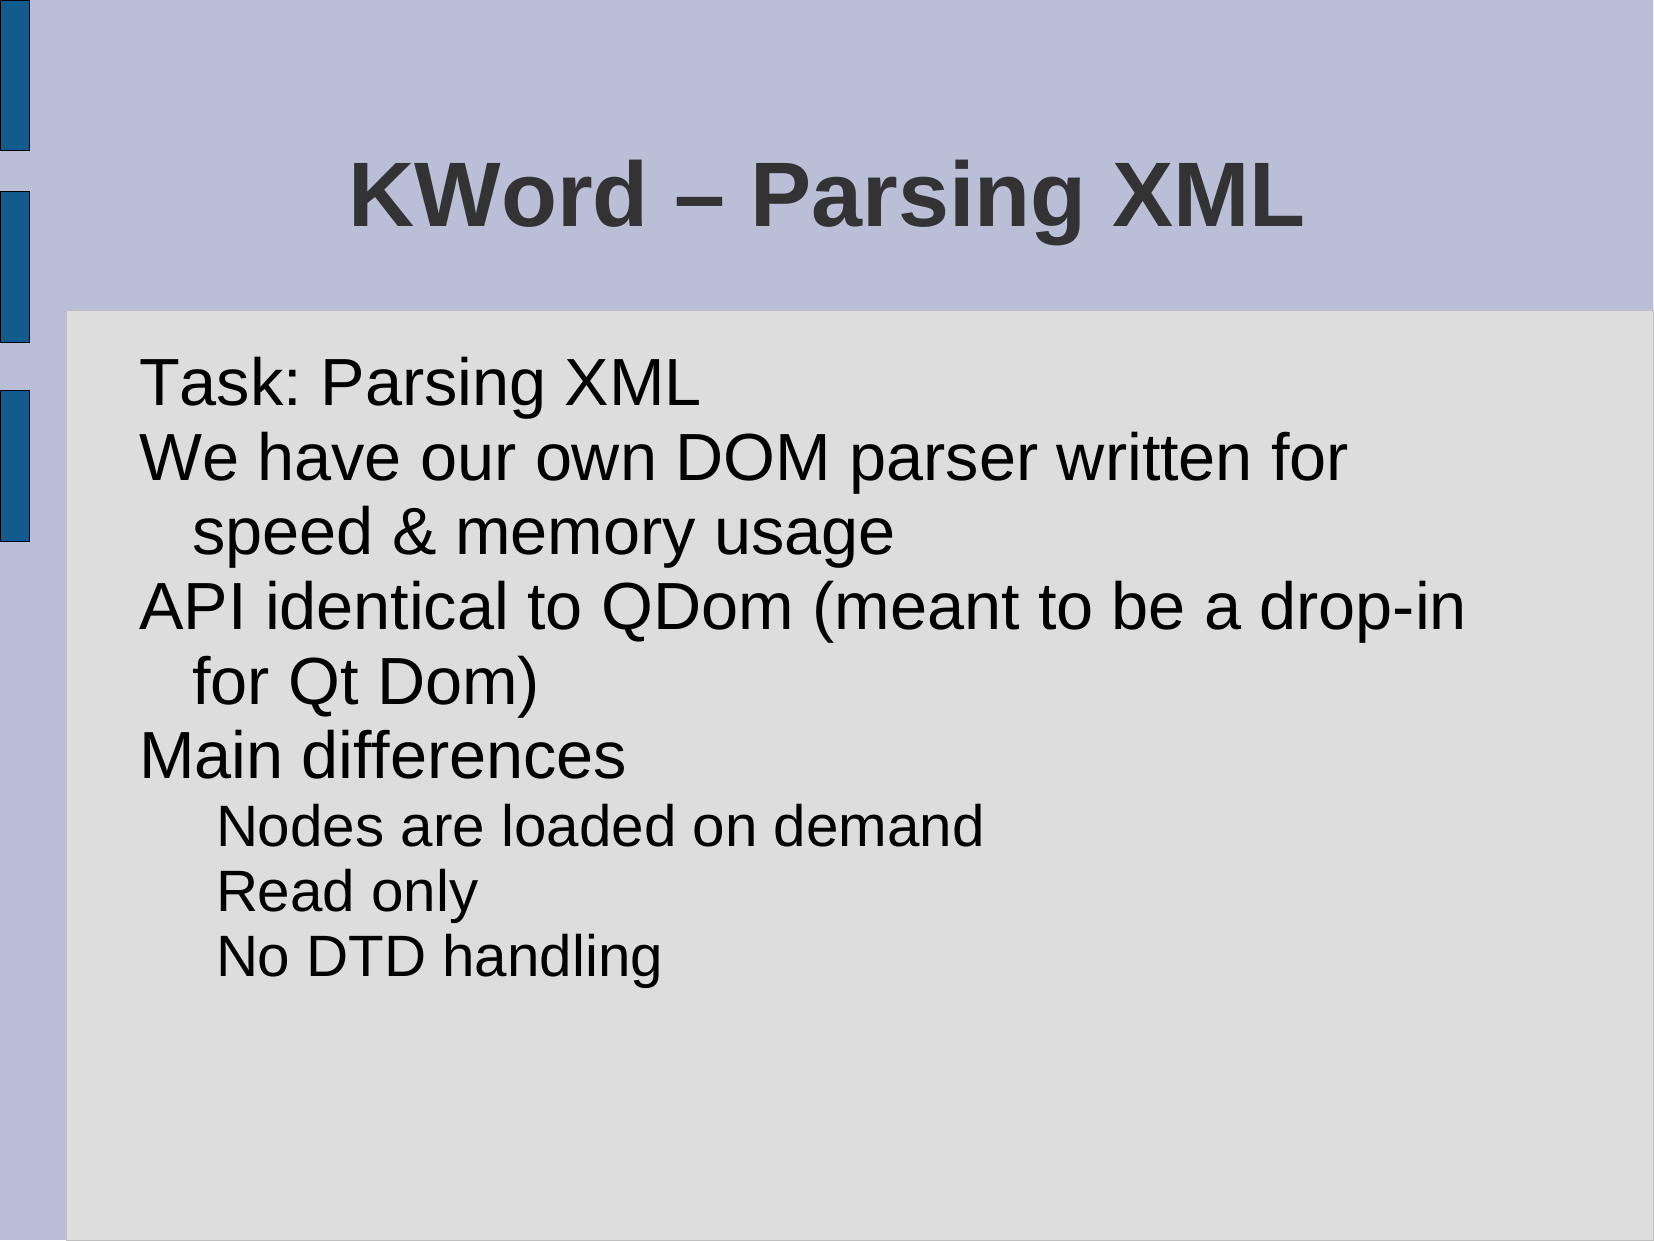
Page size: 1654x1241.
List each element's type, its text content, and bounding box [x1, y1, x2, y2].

list Task: Parsing XML We have our own DOM parser written for speed & memory usage API identical to QDom (meant to be a drop-in for Qt Dom) Main differences Nodes are loaded on demand Read only No DTD handling [121, 344, 1534, 1112]
title KWord – Parsing XML [121, 98, 1534, 291]
